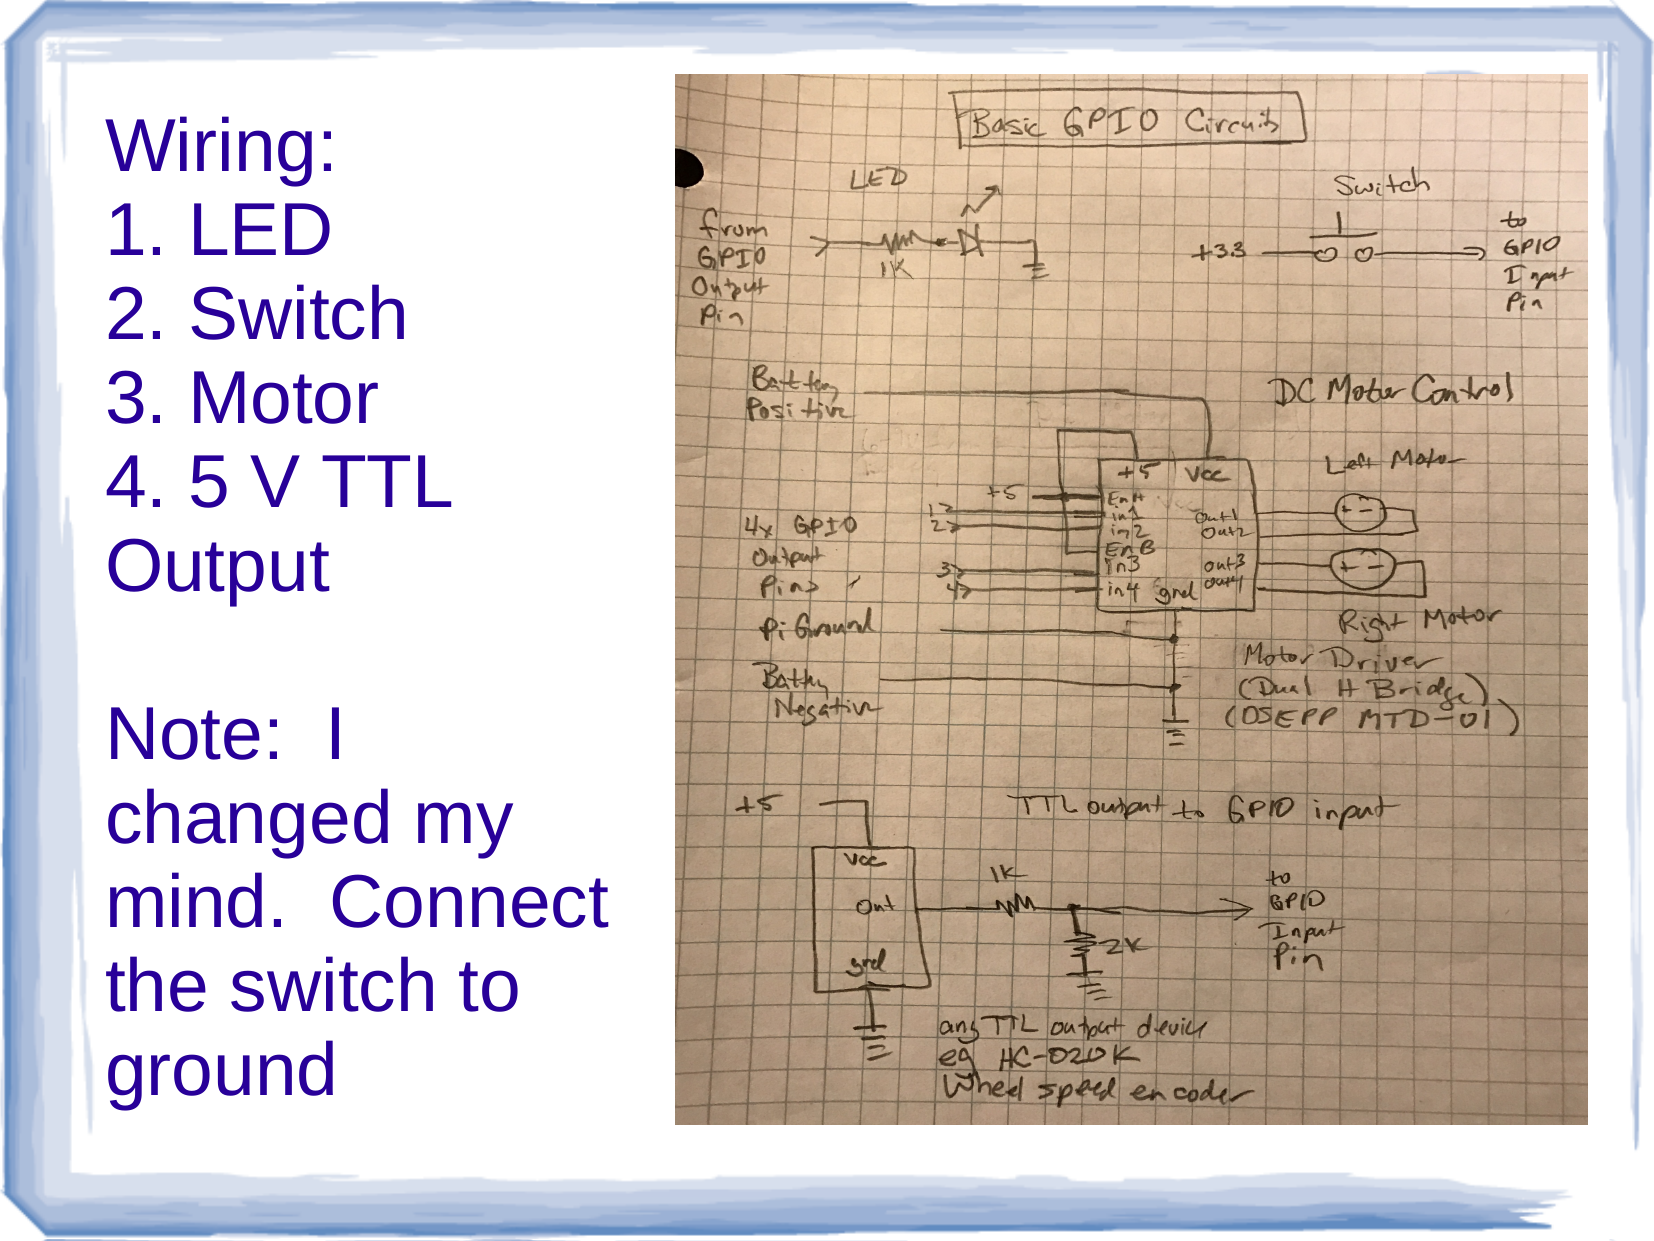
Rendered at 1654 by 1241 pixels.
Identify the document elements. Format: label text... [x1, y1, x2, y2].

picture [0, 0, 1654, 1241]
title Wiring: 1. LED 2. Switch 3. Motor 4. 5 V TTL Output Note: I changed my mind. Connect the switch to ground [105, 90, 631, 1126]
